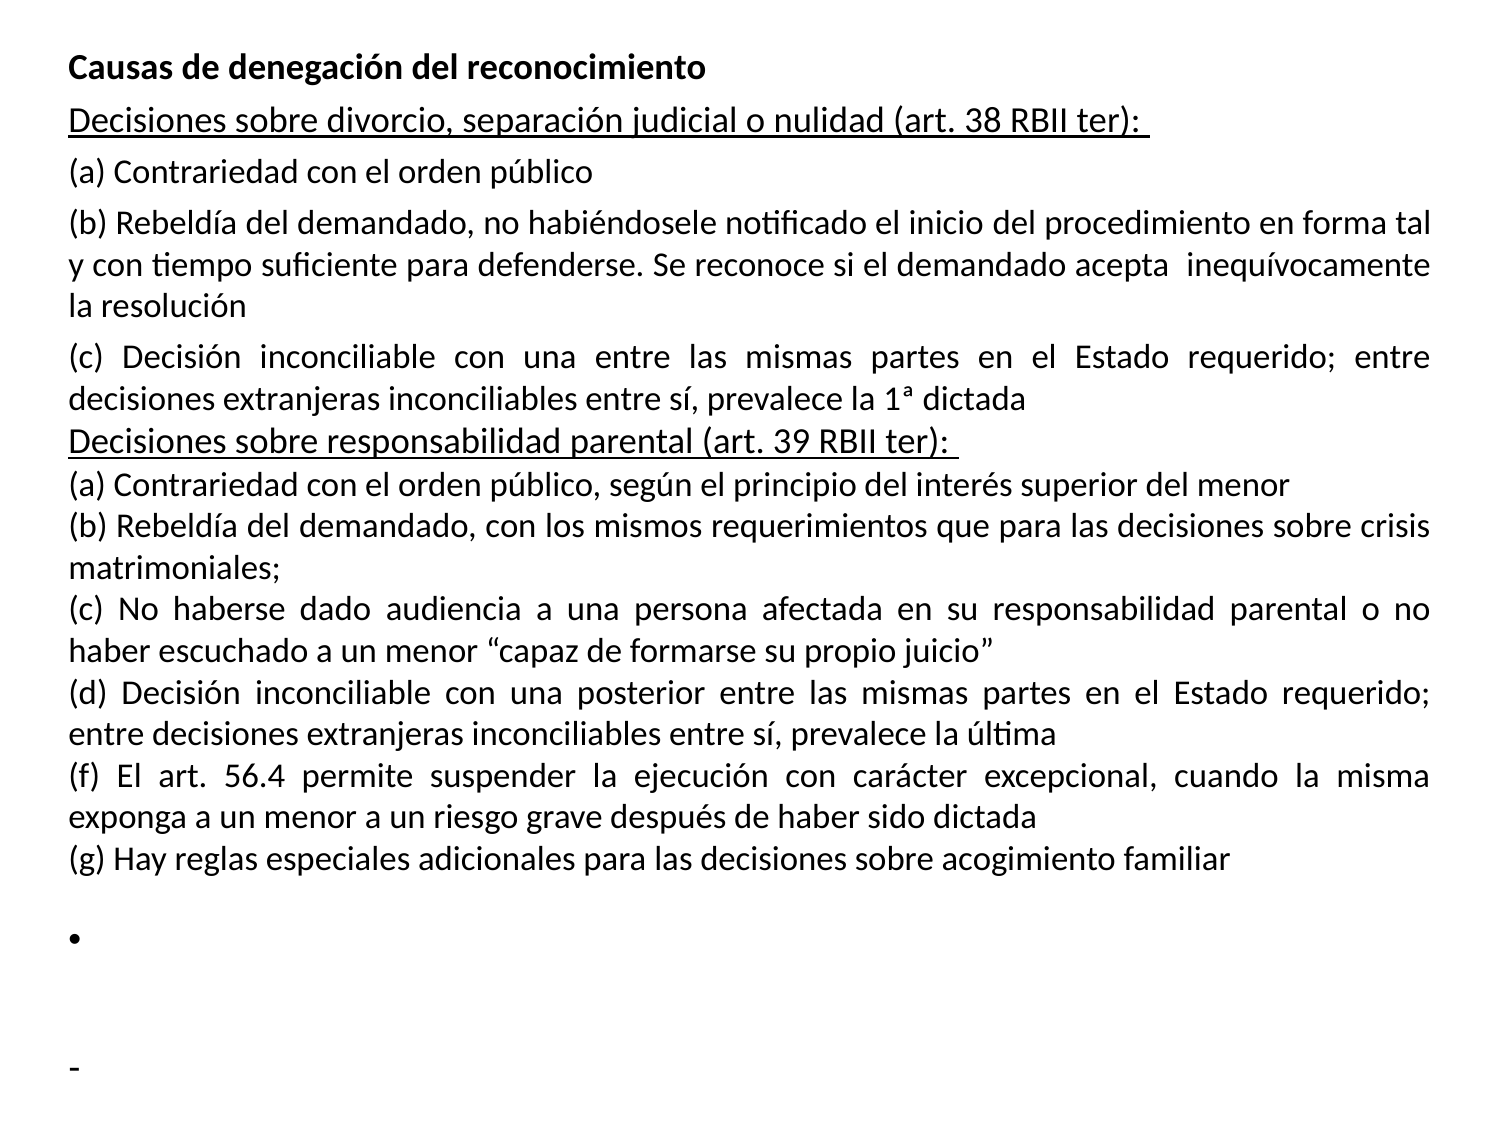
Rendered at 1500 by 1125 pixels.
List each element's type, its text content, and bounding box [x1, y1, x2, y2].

list Causas de denegación del reconocimiento Decisiones sobre divorcio, separación judicial o nulidad (art. 38 RBII ter): (a) Contrariedad con el orden público (b) Rebeldía del demandado, no habiéndosele notificado el inicio del procedimiento en forma tal y con tiempo suficiente para defenderse. Se reconoce si el demandado acepta inequívocamente la resolución (c) Decisión inconciliable con una entre las mismas partes en el Estado requerido; entre decisiones extranjeras inconciliables entre sí, prevalece la 1ª dictada Decisiones sobre responsabilidad parental (art. 39 RBII ter): (a) Contrariedad con el orden público, según el principio del interés superior del menor (b) Rebeldía del demandado, con los mismos requerimientos que para las decisiones sobre crisis matrimoniales; (c) No haberse dado audiencia a una persona afectada en su responsabilidad parental o no haber escuchado a un menor “capaz de formarse su propio juicio” (d) Decisión inconciliable con una posterior entre las mismas partes en el Estado requerido; entre decisiones extranjeras inconciliables entre sí, prevalece la última (f) El art. 56.4 permite suspender la ejecución con carácter excepcional, cuando la misma exponga a un menor a un riesgo grave después de haber sido dictada (g) Hay reglas especiales adicionales para las decisiones sobre acogimiento familiar [53, 35, 1447, 1039]
